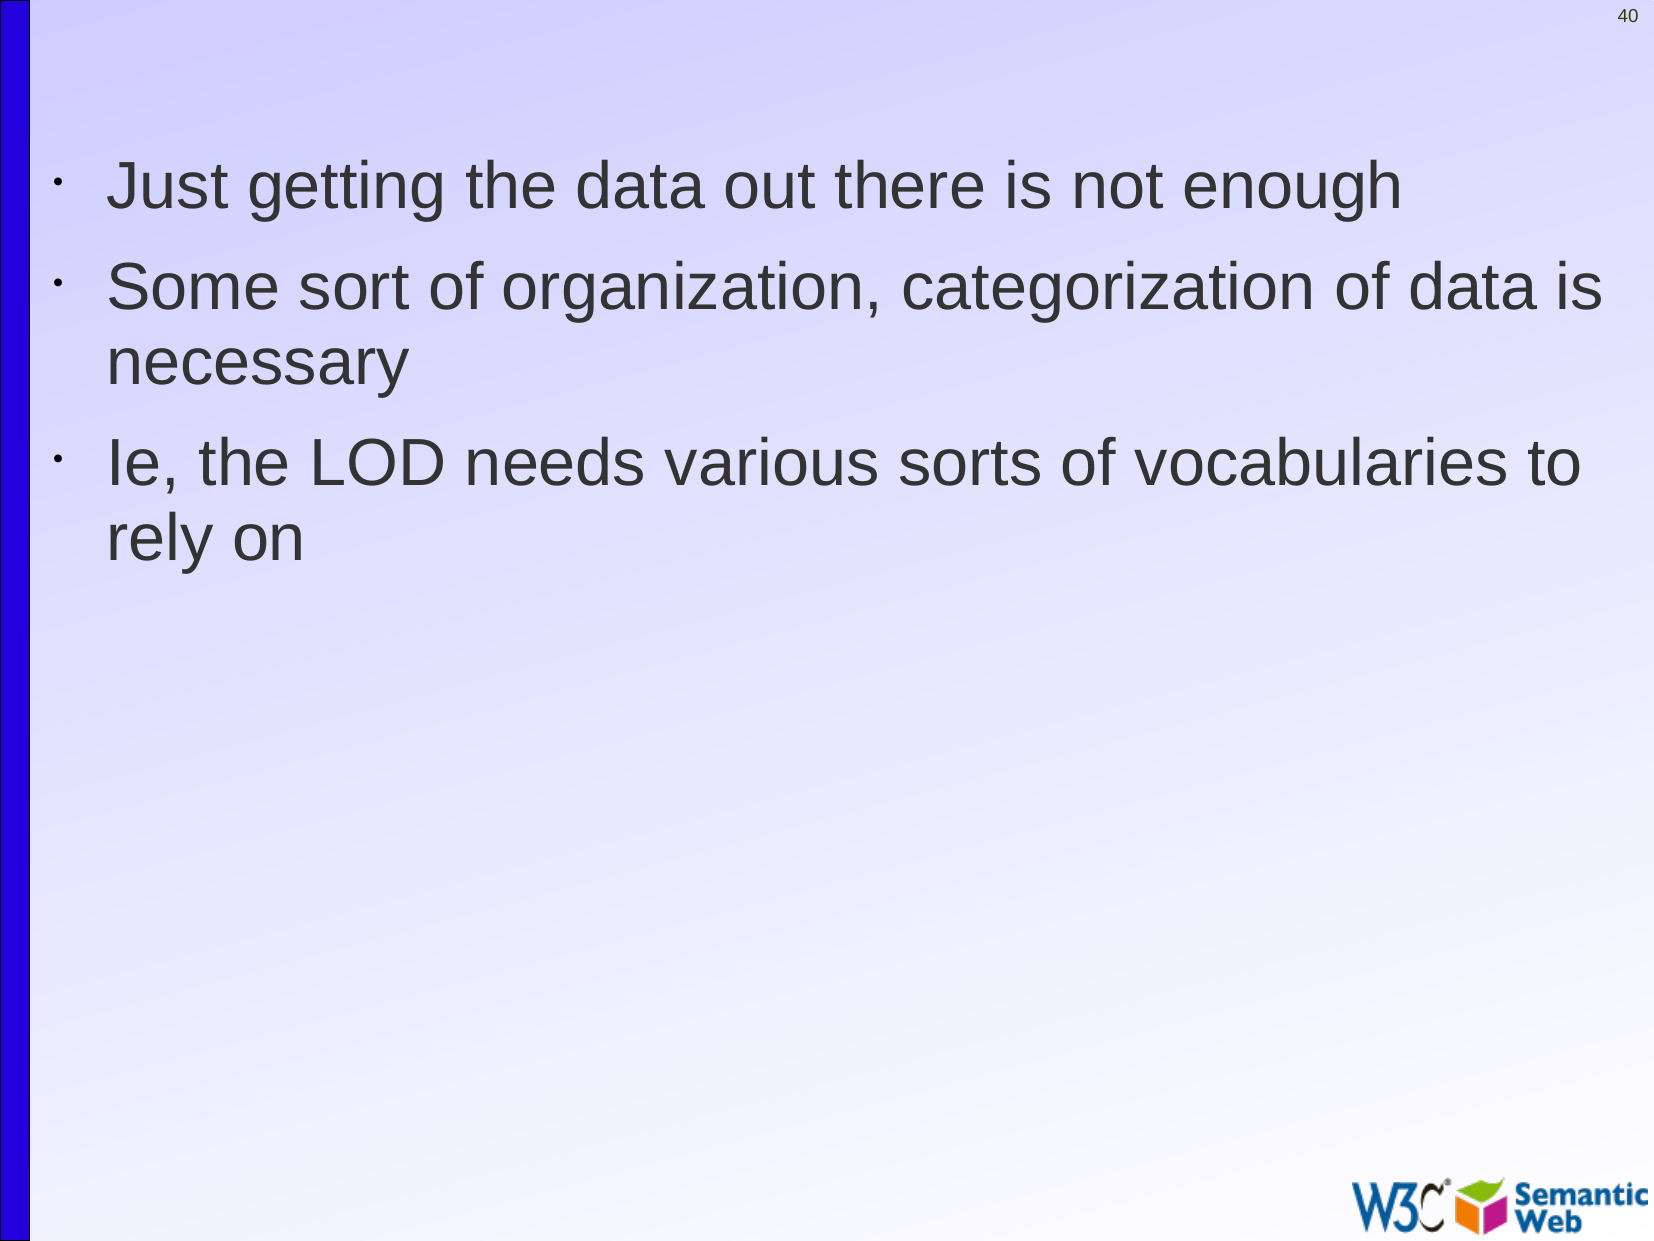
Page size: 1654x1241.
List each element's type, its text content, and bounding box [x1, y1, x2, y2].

picture [1352, 1175, 1648, 1235]
list Just getting the data out there is not enough Some sort of organization, categorization of data is necessary Ie, the LOD needs various sorts of vocabularies to rely on [35, 147, 1618, 1119]
